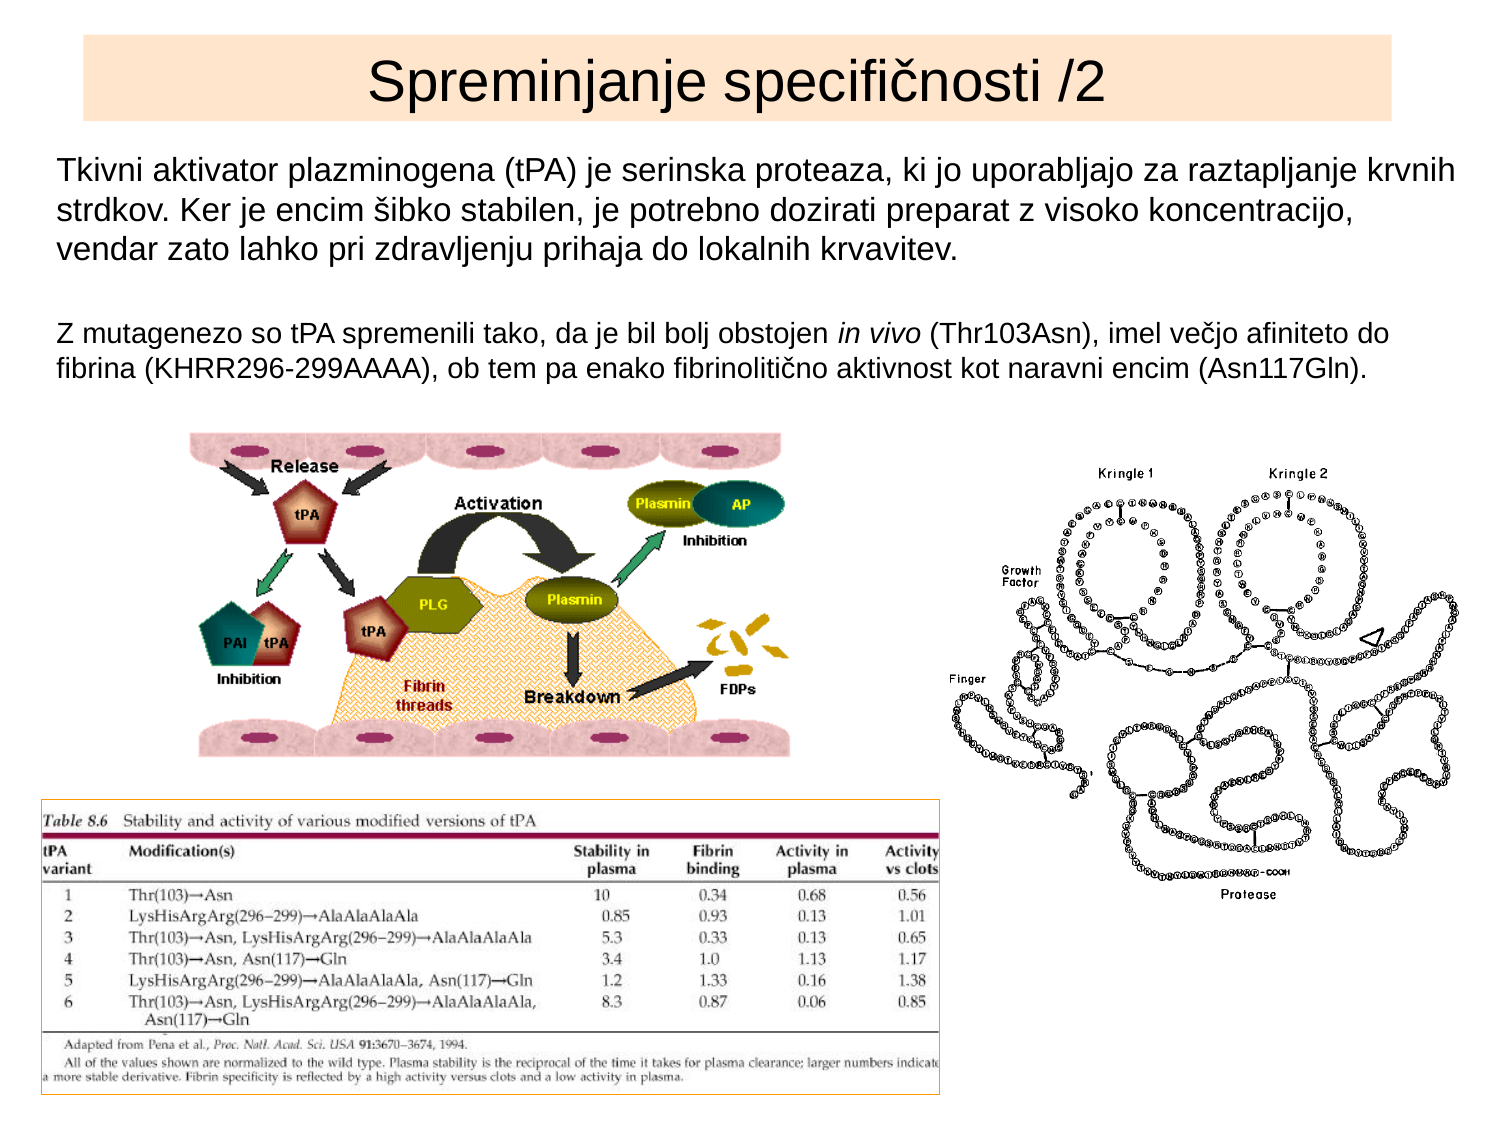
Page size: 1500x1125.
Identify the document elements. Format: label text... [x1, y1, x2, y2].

title Spreminjanje specifičnosti /2 [83, 34, 1392, 113]
picture [41, 444, 1469, 1094]
list Tkivni aktivator plazminogena (tPA) je serinska proteaza, ki jo uporabljajo za raztapljanje krvnih strdkov. Ker je encim šibko stabilen, je potrebno dozirati preparat z visoko koncentracijo, vendar zato lahko pri zdravljenju prihaja do lokalnih krvavitev. Z mutagenezo so tPA spremenili tako, da je bil bolj obstojen in vivo (Thr103Asn), imel večjo afiniteto do fibrina (KHRR296-299AAAA), ob tem pa enako fibrinolitično aktivnost kot naravni encim (Asn117Gln). [41, 113, 1483, 409]
picture [186, 429, 794, 761]
